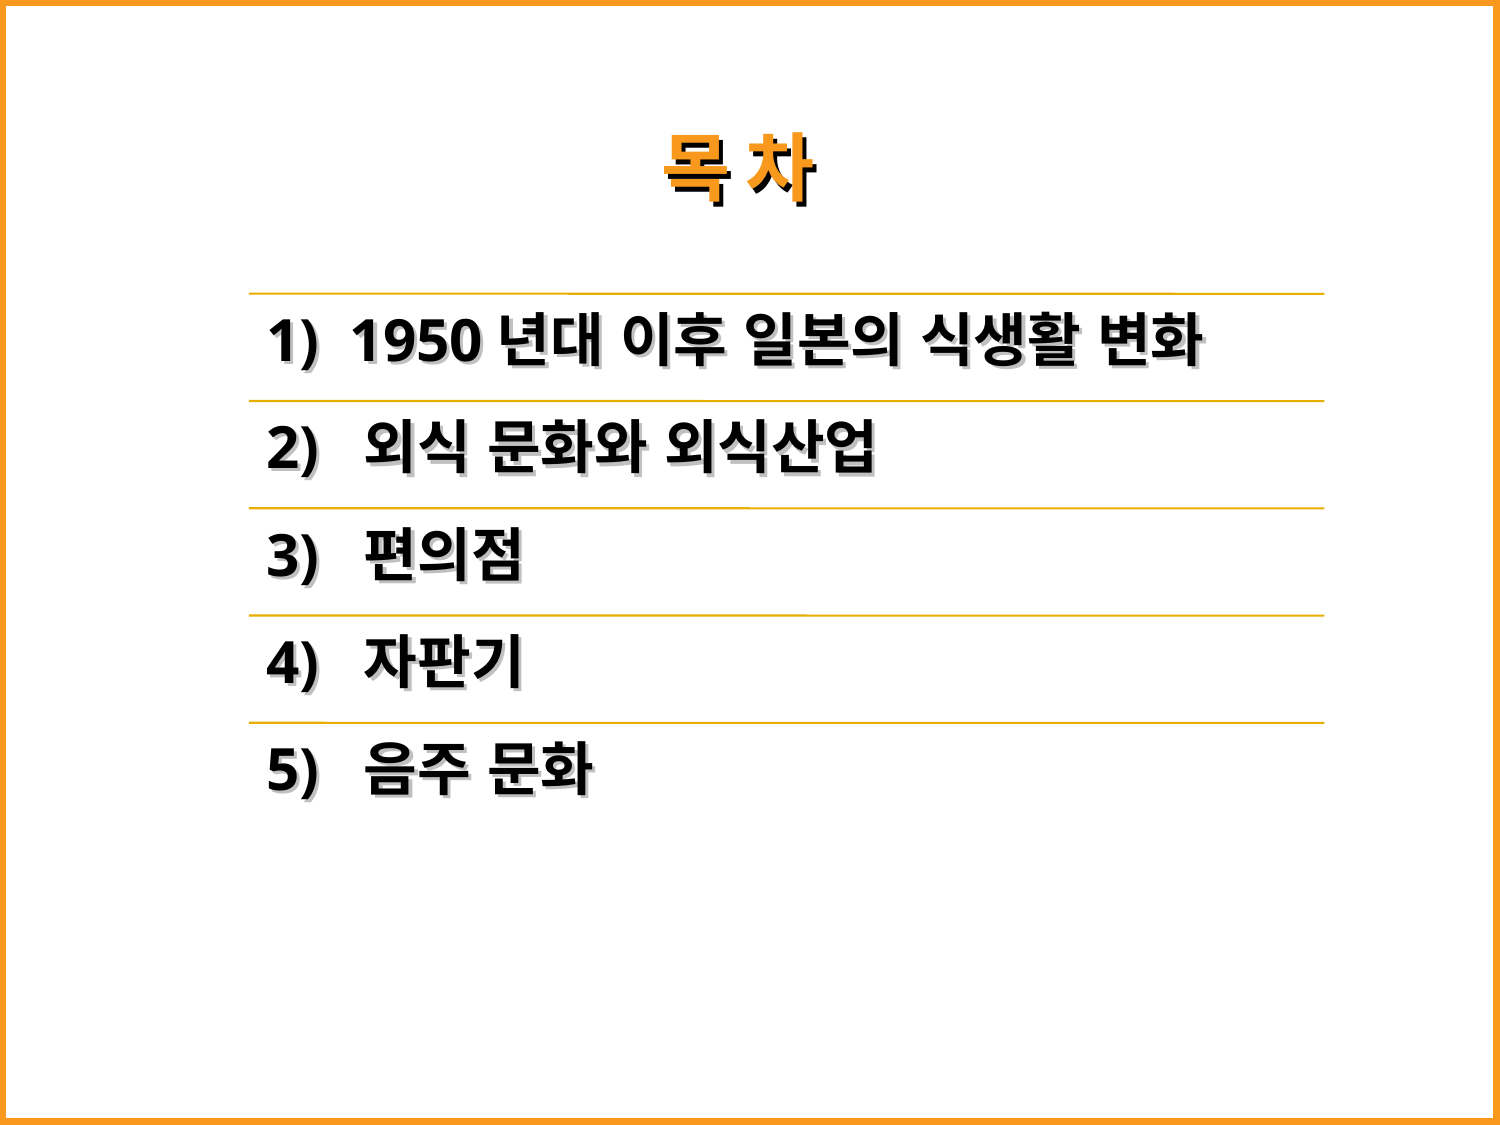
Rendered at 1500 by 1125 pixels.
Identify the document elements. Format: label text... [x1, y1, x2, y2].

text_box 3) 편의점 [248, 508, 1325, 615]
text_box 5) 음주 문화 [248, 722, 1325, 831]
text_box 목 차 [509, 113, 966, 220]
text_box 4) 자판기 [248, 615, 1325, 722]
text_box 2) 외식 문화와 외식산업 [248, 401, 1325, 508]
text_box 1) 1950년대 이후 일본의 식생활 변화 [248, 293, 1325, 401]
